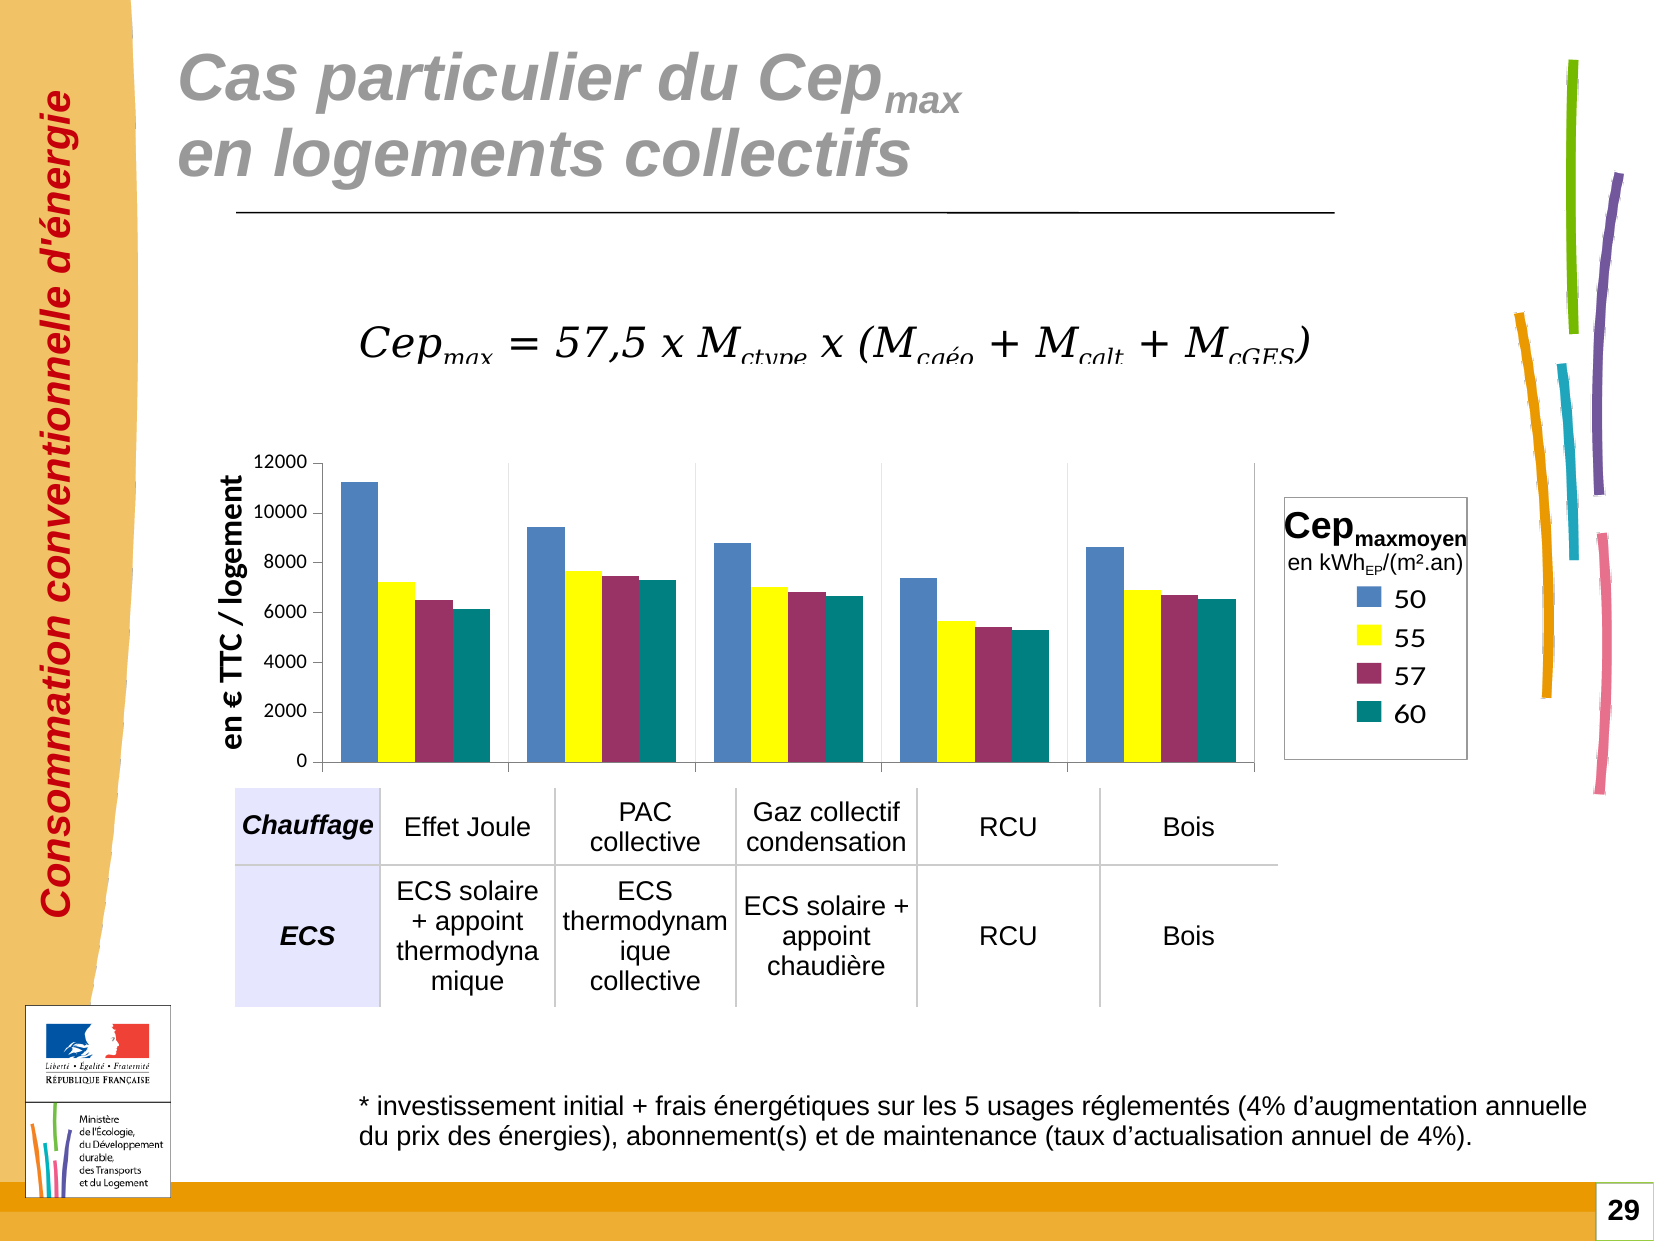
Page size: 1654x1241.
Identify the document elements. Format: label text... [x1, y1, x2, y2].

table_cell ECS [235, 866, 379, 1007]
chart [206, 363, 1478, 785]
table_header Chauffage [235, 788, 379, 864]
table_header Effet Joule [381, 788, 554, 864]
list Cepmax = 57,5 x Mctype x (Mcgéo + Mcalt + McGES) * investissement initial + frais énergétiques sur les 5 usages réglementés (4% d’augmentation annuelle du prix des énergies), abonnement(s) et de maintenance (taux d’actualisation annuel de 4%). [177, 238, 1595, 1152]
table_header Bois [1101, 788, 1278, 864]
table_cell ECS thermodynamique collective [556, 866, 735, 1007]
text_box Cepmaxmoyen en kWhEP/(m².an) [1284, 497, 1467, 760]
table_cell ECS solaire + appoint thermodynamique [381, 866, 554, 1007]
table_header PAC collective [556, 788, 735, 864]
title Cas particulier du Cepmax en logements collectifs [177, 29, 1536, 198]
picture [0, 0, 1654, 1241]
text_box Consommation conventionnelle d'énergie [11, 47, 101, 963]
table_cell RCU [918, 866, 1099, 1007]
table_cell Bois [1101, 866, 1278, 1007]
table_header RCU [918, 788, 1099, 864]
table_cell ECS solaire + appoint chaudière [737, 866, 916, 1007]
table_header Gaz collectif condensation [737, 788, 916, 864]
